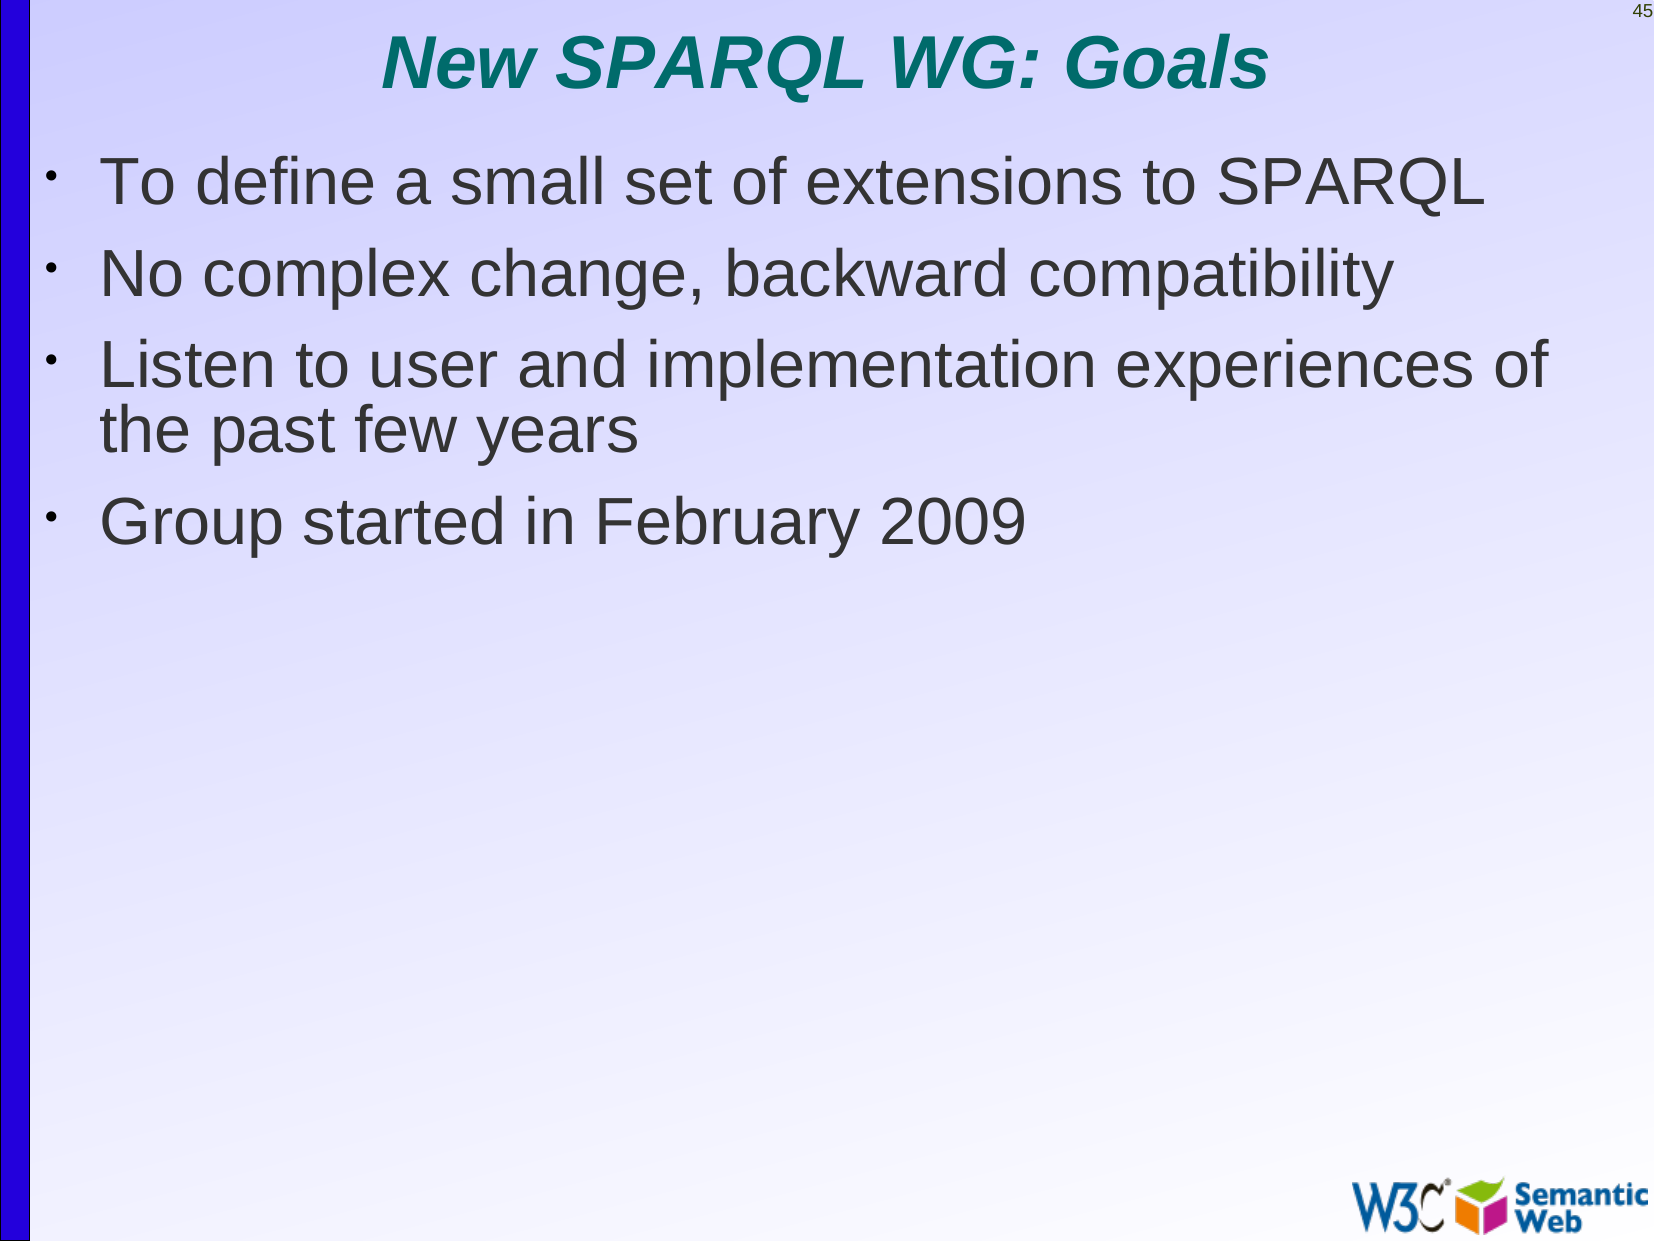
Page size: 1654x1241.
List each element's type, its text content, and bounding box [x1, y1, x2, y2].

picture [1352, 1175, 1648, 1235]
list To define a small set of extensions to SPARQL No complex change, backward compatibility Listen to user and implementation experiences of the past few years Group started in February 2009 [29, 147, 1624, 1119]
title New SPARQL WG: Goals [0, 5, 1654, 125]
